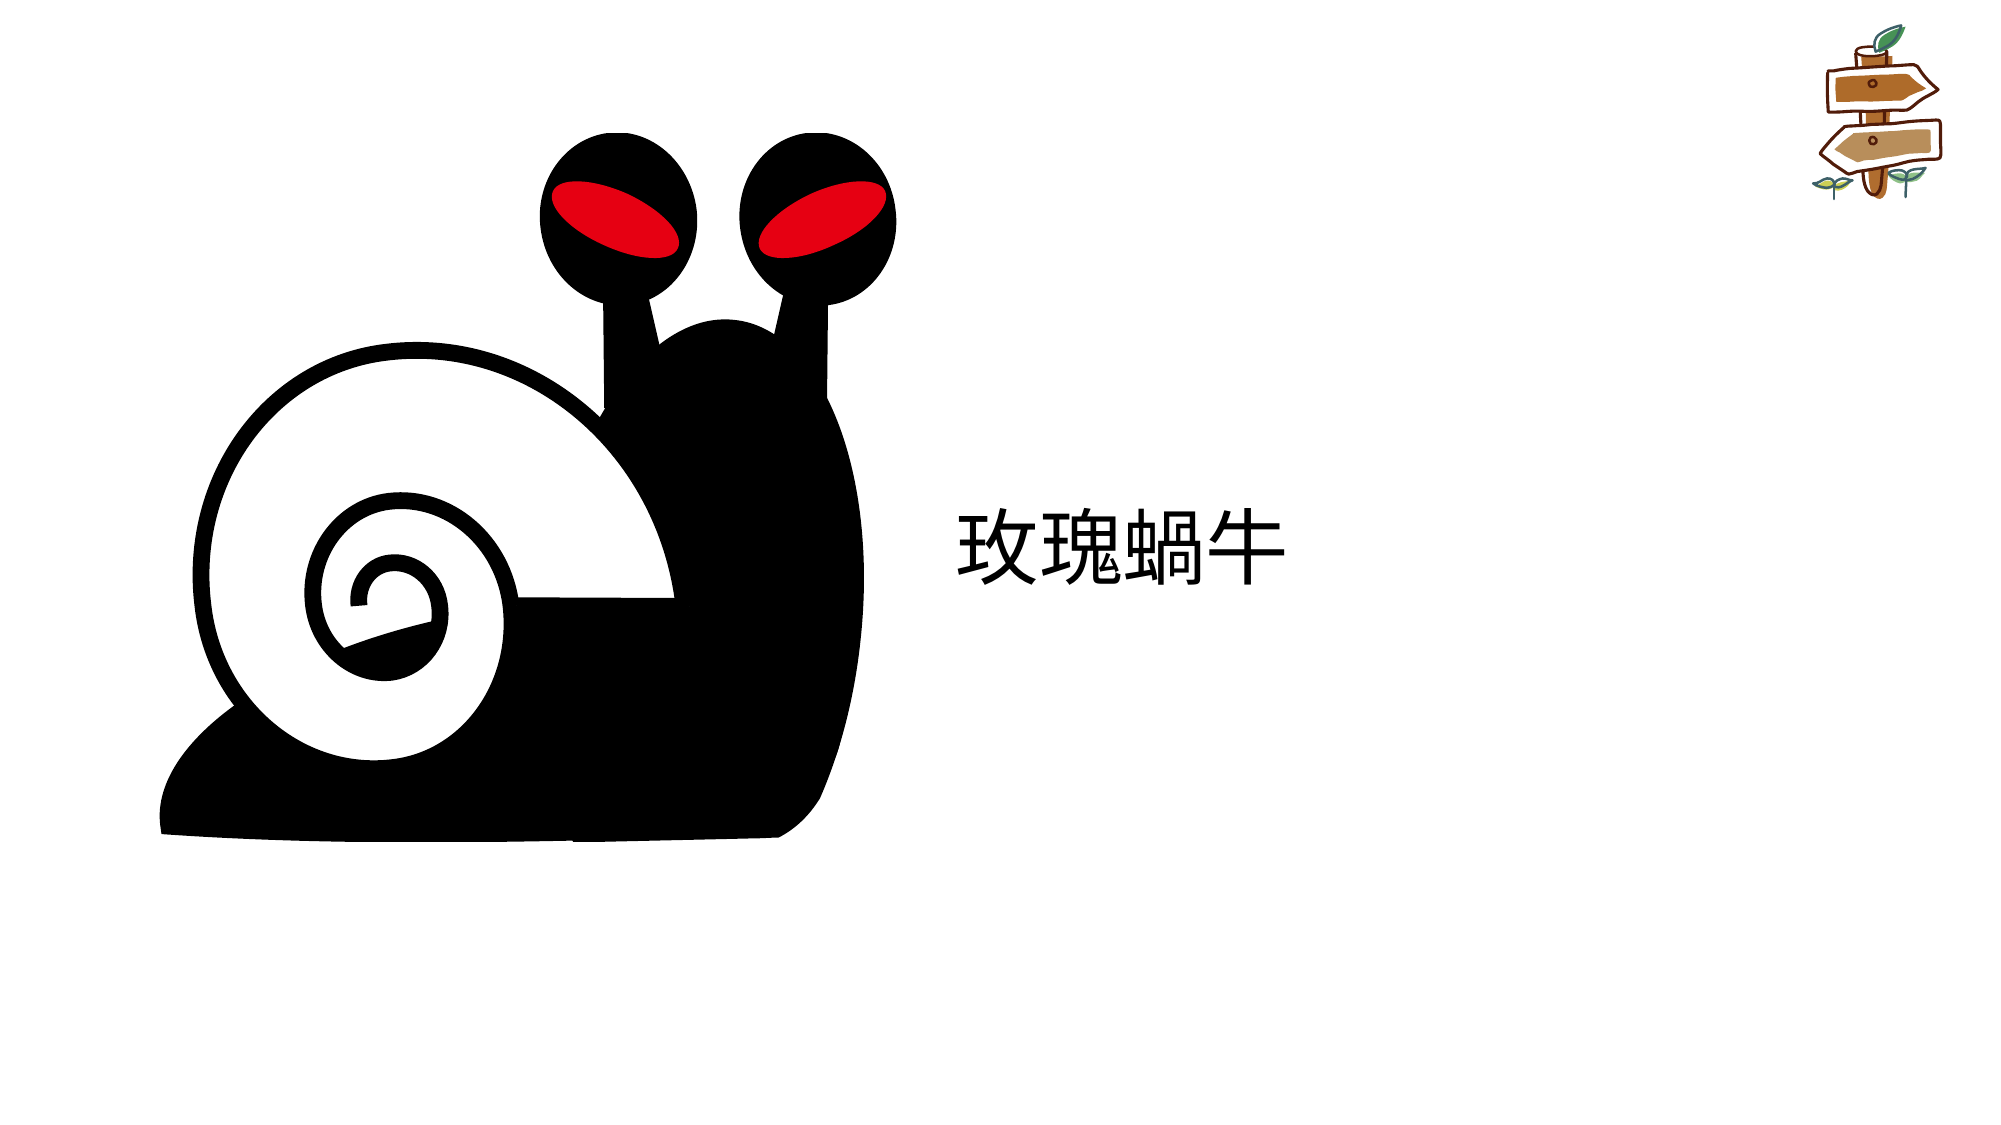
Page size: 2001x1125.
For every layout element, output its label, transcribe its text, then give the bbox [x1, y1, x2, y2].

picture [1811, 24, 1944, 201]
text_box 玫瑰蝸牛 [940, 487, 1730, 705]
picture [158, 133, 897, 842]
